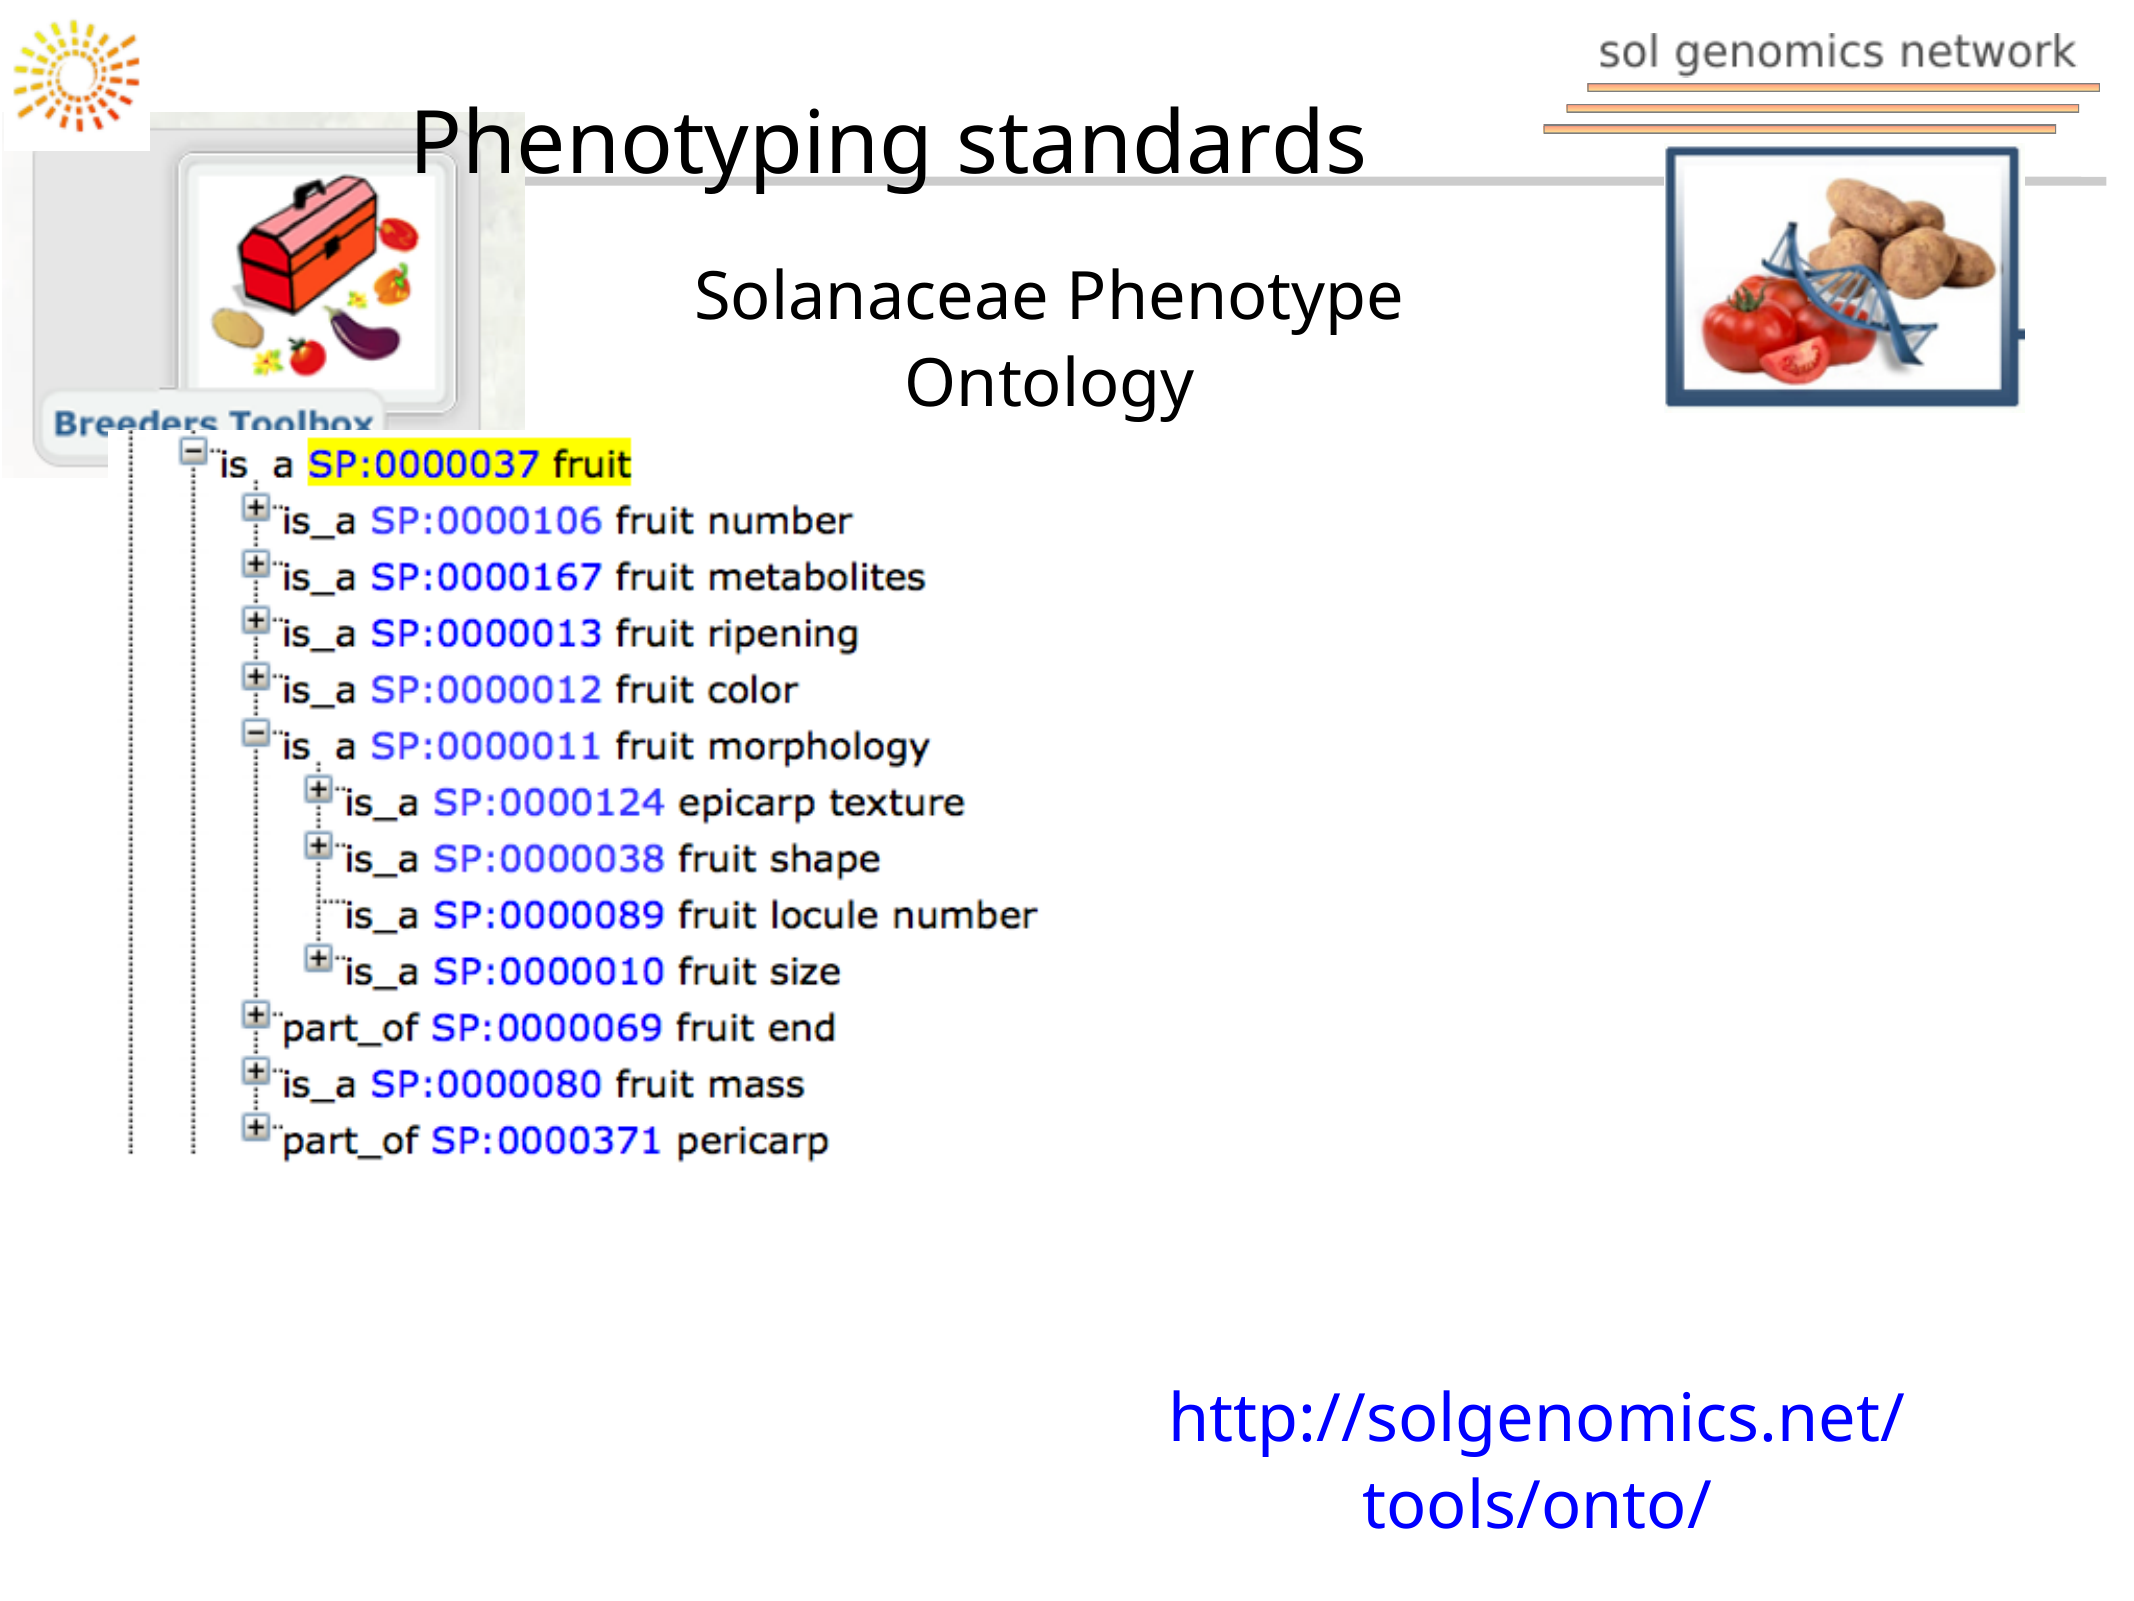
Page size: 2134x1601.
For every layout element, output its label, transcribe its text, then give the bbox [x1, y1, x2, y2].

picture [2, 6, 1057, 1221]
text_box [1587, 83, 2100, 92]
text_box Solanaceae Phenotype Ontology [562, 242, 1538, 335]
text_box Phenotyping standards [262, 75, 1538, 191]
text_box http://solgenomics.net/tools/onto/ [1049, 1363, 2025, 1456]
text_box [1566, 104, 2080, 113]
picture [1664, 143, 2025, 413]
picture [1597, 33, 2078, 78]
text_box [1543, 124, 2057, 134]
